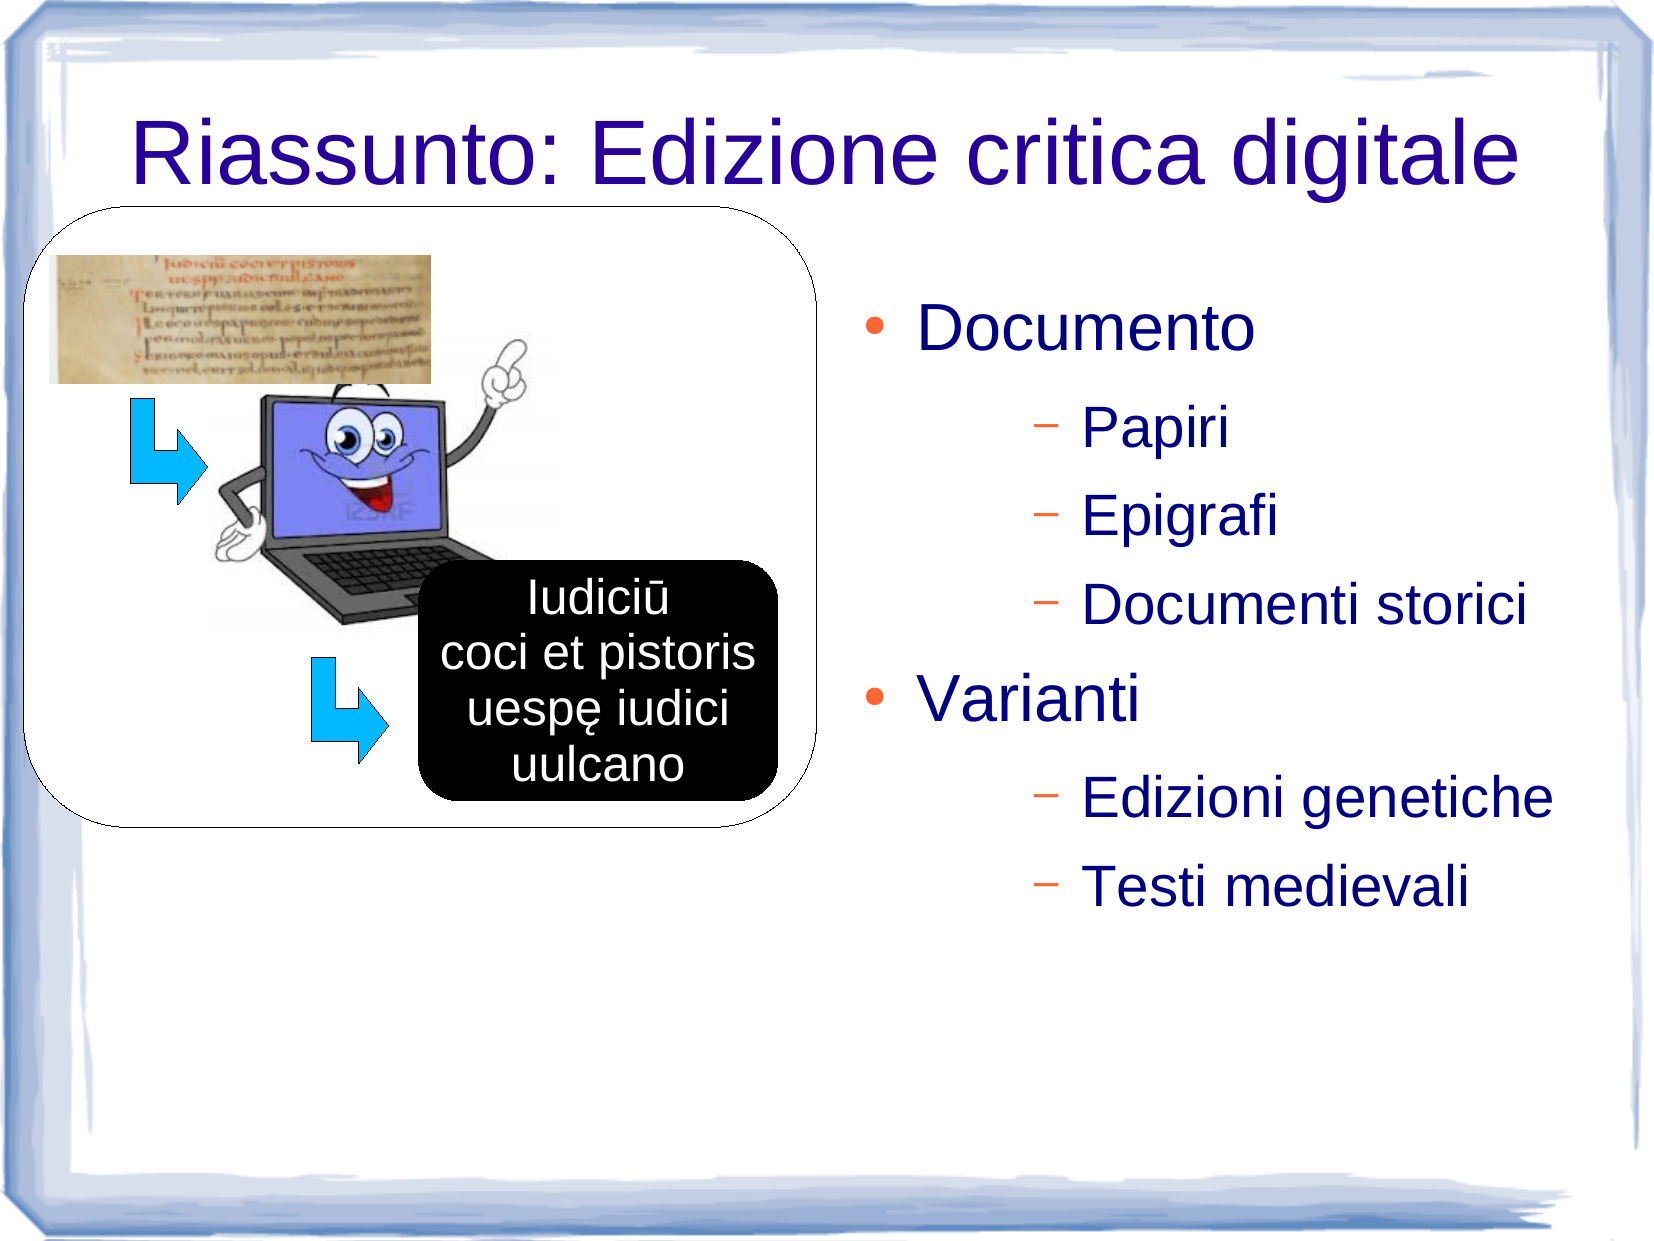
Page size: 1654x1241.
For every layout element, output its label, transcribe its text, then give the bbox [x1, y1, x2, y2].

picture [0, 0, 1654, 1241]
text_box Iudiciū coci et pistoris uespę iudici uulcano [418, 560, 778, 801]
list Documento Papiri Epigrafi Documenti storici Varianti Edizioni genetiche Testi medievali [845, 290, 1572, 995]
text_box [23, 206, 817, 828]
title Riassunto: Edizione critica digitale [82, 49, 1571, 257]
